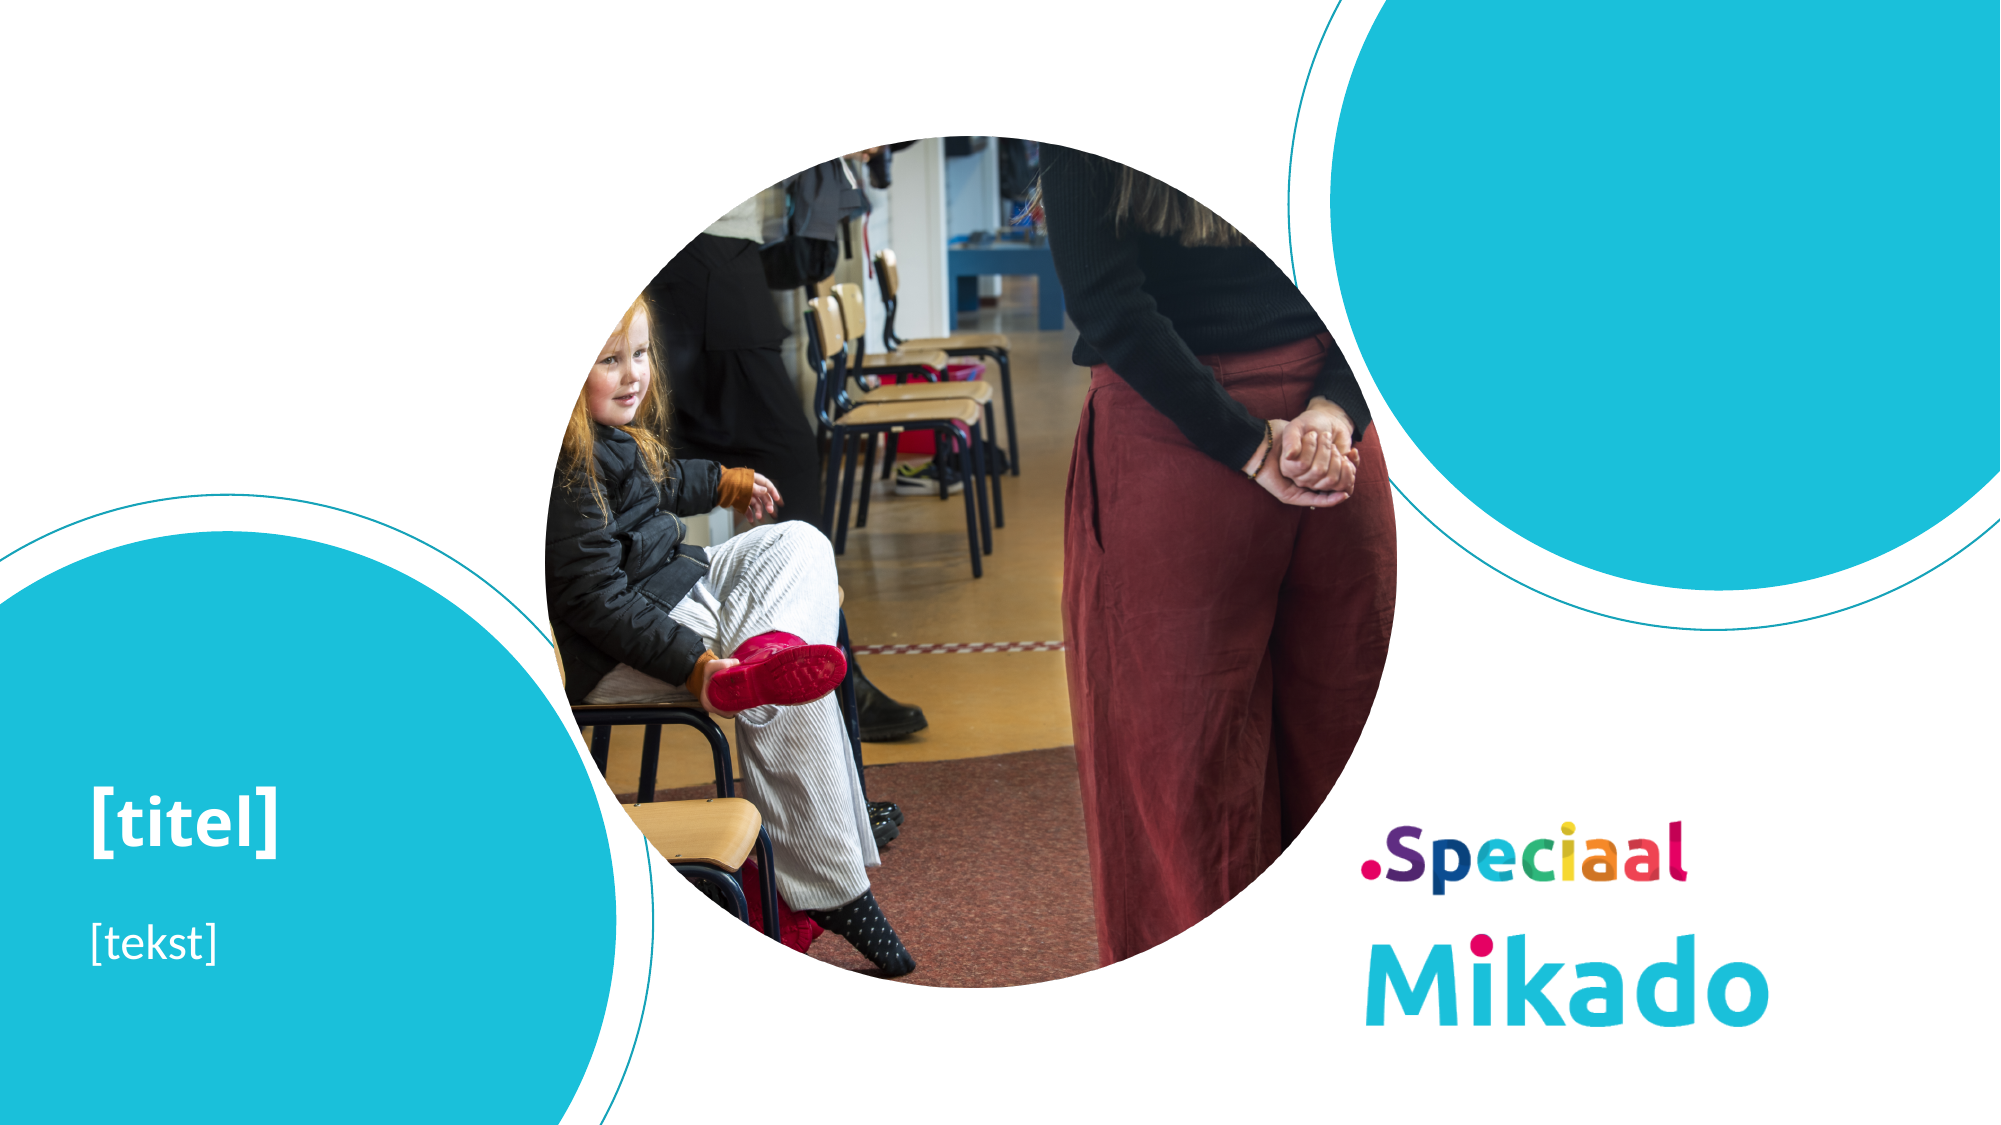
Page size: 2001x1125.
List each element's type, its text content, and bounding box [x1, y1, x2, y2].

picture [545, 137, 1773, 1046]
title [titel] [73, 715, 533, 872]
subtitle [tekst] [73, 908, 558, 1047]
text_box [0, 531, 611, 1125]
text_box [1335, 0, 2000, 591]
